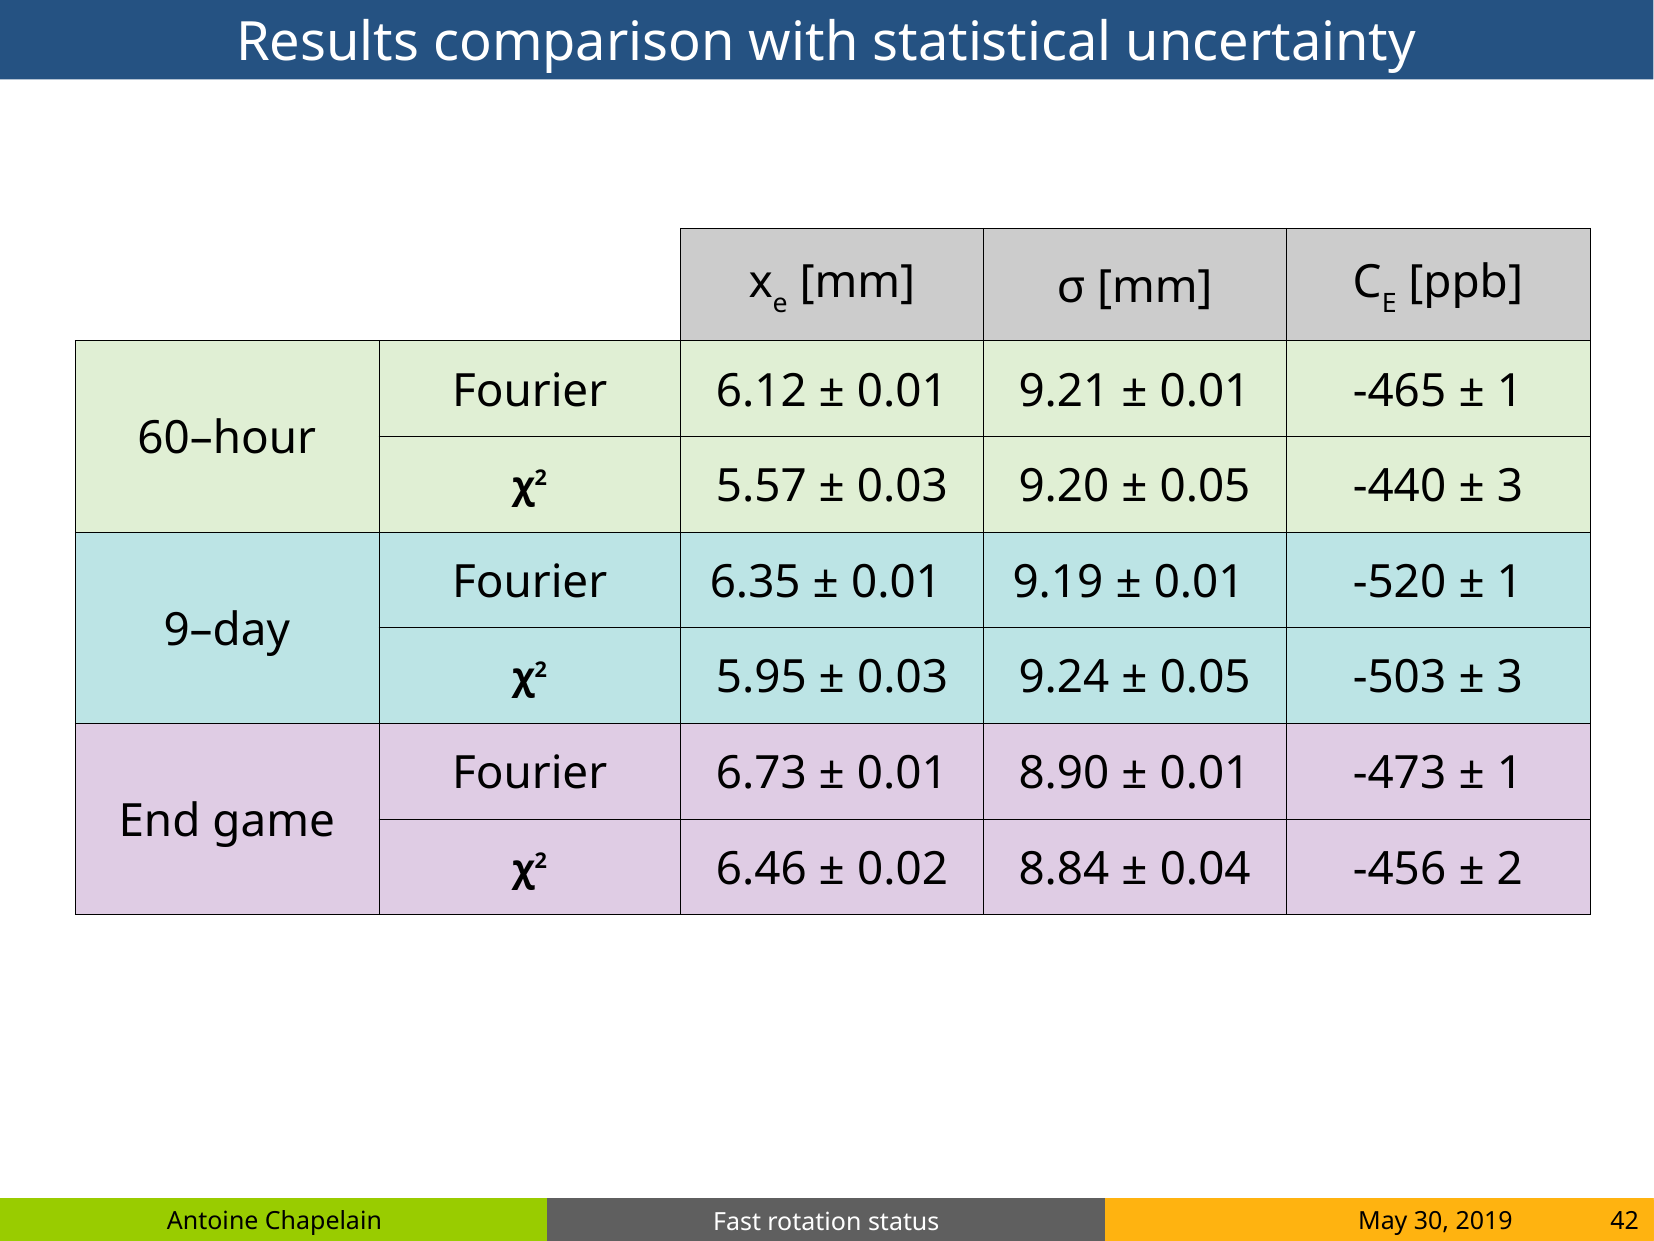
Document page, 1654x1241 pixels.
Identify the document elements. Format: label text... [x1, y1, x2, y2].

table_cell -503 ± 3 [1287, 628, 1590, 723]
table_cell χ2 [380, 628, 680, 723]
table_cell 60–hour [76, 341, 379, 532]
table_cell 5.57 ± 0.03 [681, 437, 983, 532]
table_cell 6.35 ± 0.01 [681, 533, 983, 627]
table_cell χ2 [380, 820, 680, 914]
table_cell 9–day [76, 533, 379, 723]
table_cell -520 ± 1 [1287, 533, 1590, 627]
table_cell 9.24 ± 0.05 [984, 628, 1286, 723]
table_cell χ2 [380, 437, 680, 532]
table_cell Fourier [380, 533, 680, 627]
table_cell 9.19 ± 0.01 [984, 533, 1286, 627]
table_header xe [mm] [681, 229, 983, 340]
table_cell -456 ± 2 [1287, 820, 1590, 914]
table_cell 9.20 ± 0.05 [984, 437, 1286, 532]
table_cell End game [76, 724, 379, 914]
table_header σ [mm] [984, 229, 1286, 340]
table_header [75, 228, 379, 340]
title Results comparison with statistical uncertainty [0, 0, 1654, 80]
table_cell 6.73 ± 0.01 [681, 724, 983, 819]
table_header CE [ppb] [1287, 229, 1590, 340]
table_header [379, 228, 680, 340]
table_cell -465 ± 1 [1287, 341, 1590, 436]
table_cell 6.12 ± 0.01 [681, 341, 983, 436]
table_cell Fourier [380, 724, 680, 819]
table_cell 9.21 ± 0.01 [984, 341, 1286, 436]
table_cell 6.46 ± 0.02 [681, 820, 983, 914]
table_cell 8.90 ± 0.01 [984, 724, 1286, 819]
table_cell -440 ± 3 [1287, 437, 1590, 532]
table_cell -473 ± 1 [1287, 724, 1590, 819]
table_cell 8.84 ± 0.04 [984, 820, 1286, 914]
table_cell Fourier [380, 341, 680, 436]
table_cell 5.95 ± 0.03 [681, 628, 983, 723]
